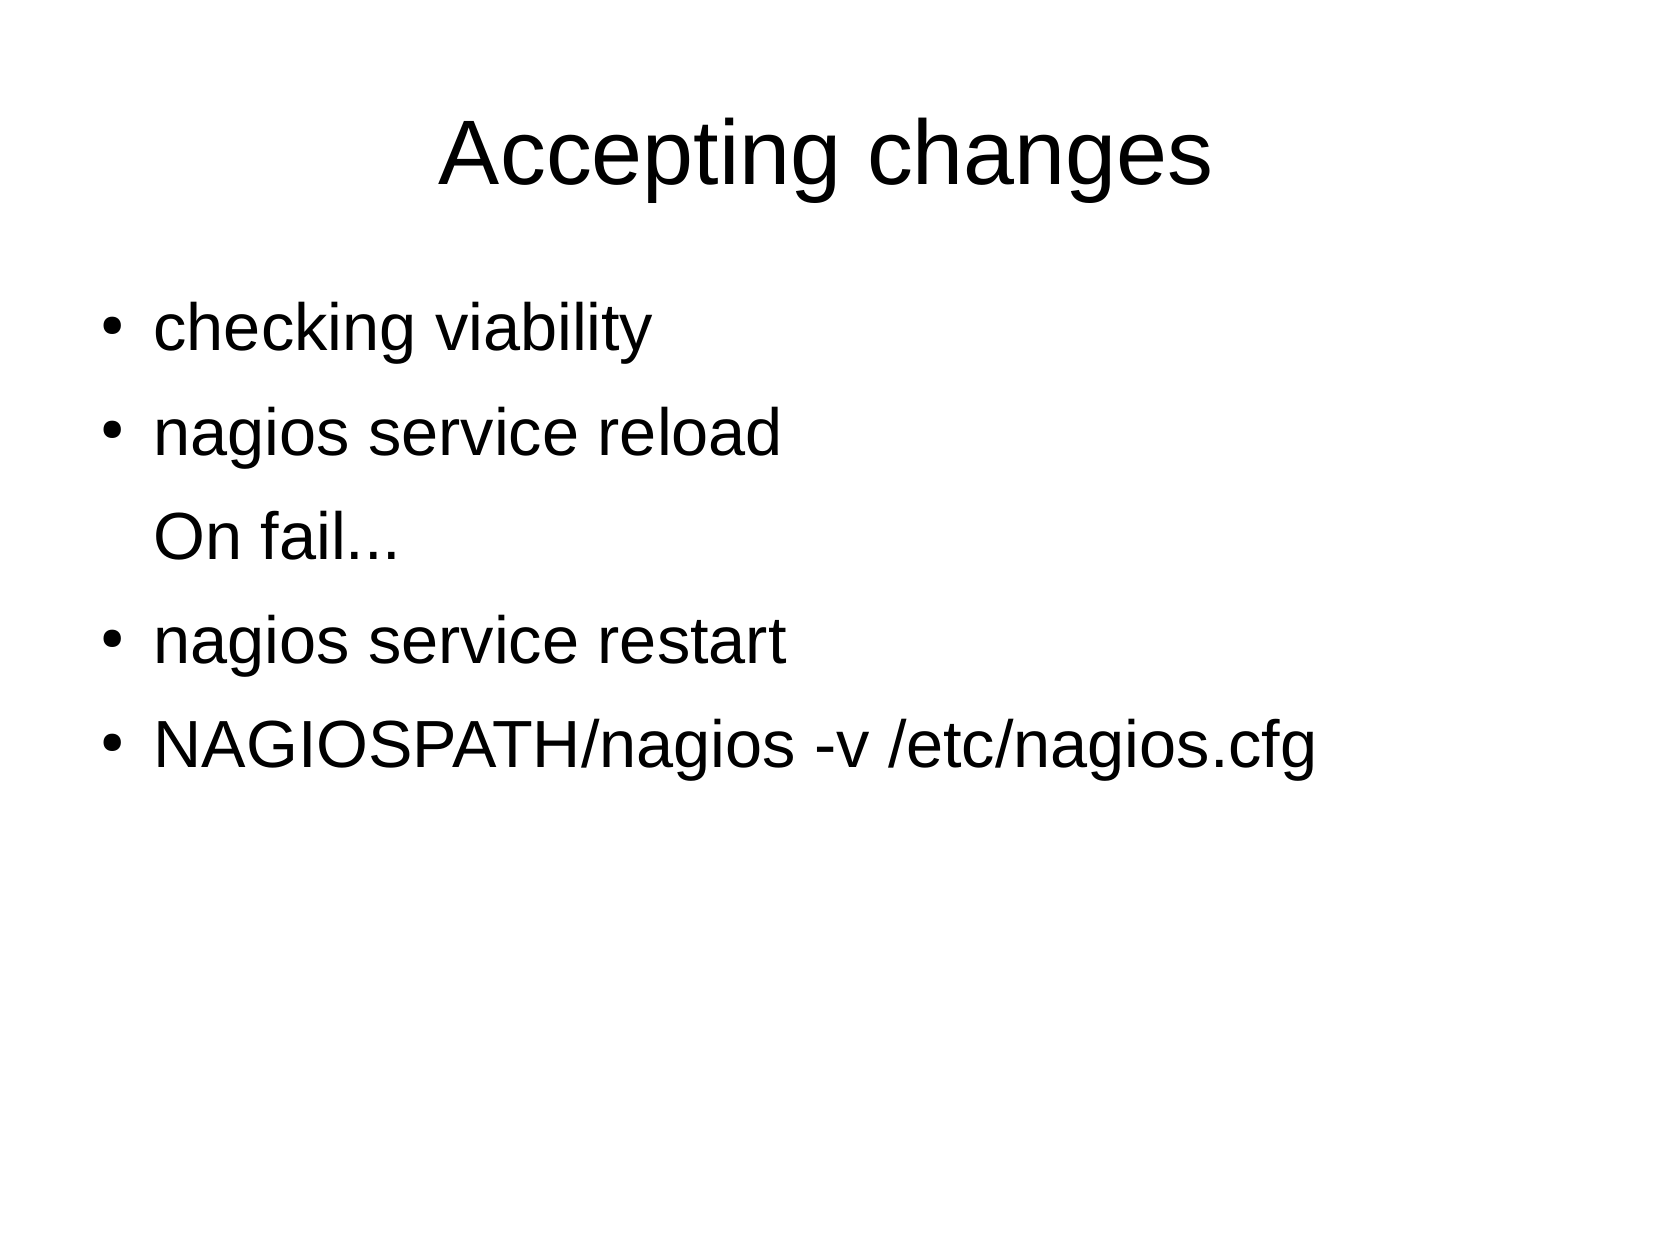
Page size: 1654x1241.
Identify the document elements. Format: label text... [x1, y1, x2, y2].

list checking viability nagios service reload On fail... nagios service restart NAGIOSPATH/nagios -v /etc/nagios.cfg [82, 290, 1571, 1010]
title Accepting changes [82, 49, 1571, 257]
